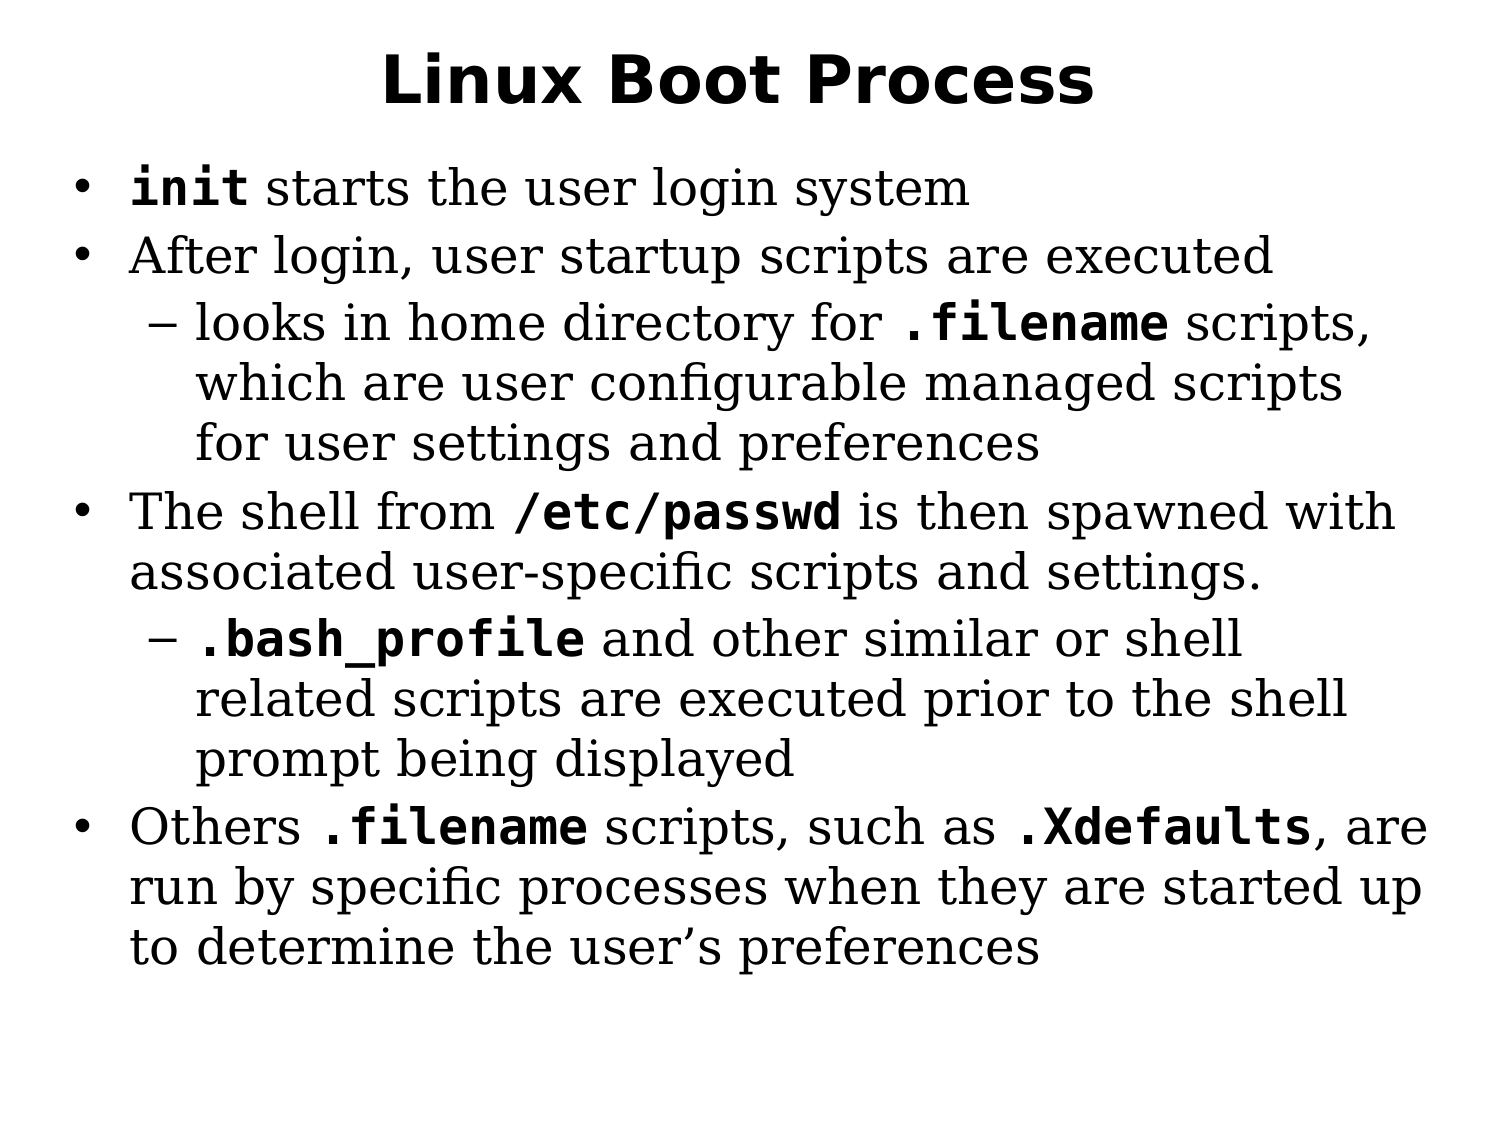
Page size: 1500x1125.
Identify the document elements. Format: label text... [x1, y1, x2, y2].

title Linux Boot Process [112, 29, 1388, 125]
list init starts the user login system After login, user startup scripts are executed looks in home directory for .filename scripts, which are user configurable managed scripts for user settings and preferences The shell from /etc/passwd is then spawned with associated user-specific scripts and settings. .bash_profile and other similar or shell related scripts are executed prior to the shell prompt being displayed Others .filename scripts, such as .Xdefaults, are run by specific processes when they are started up to determine the user’s preferences [59, 147, 1447, 983]
